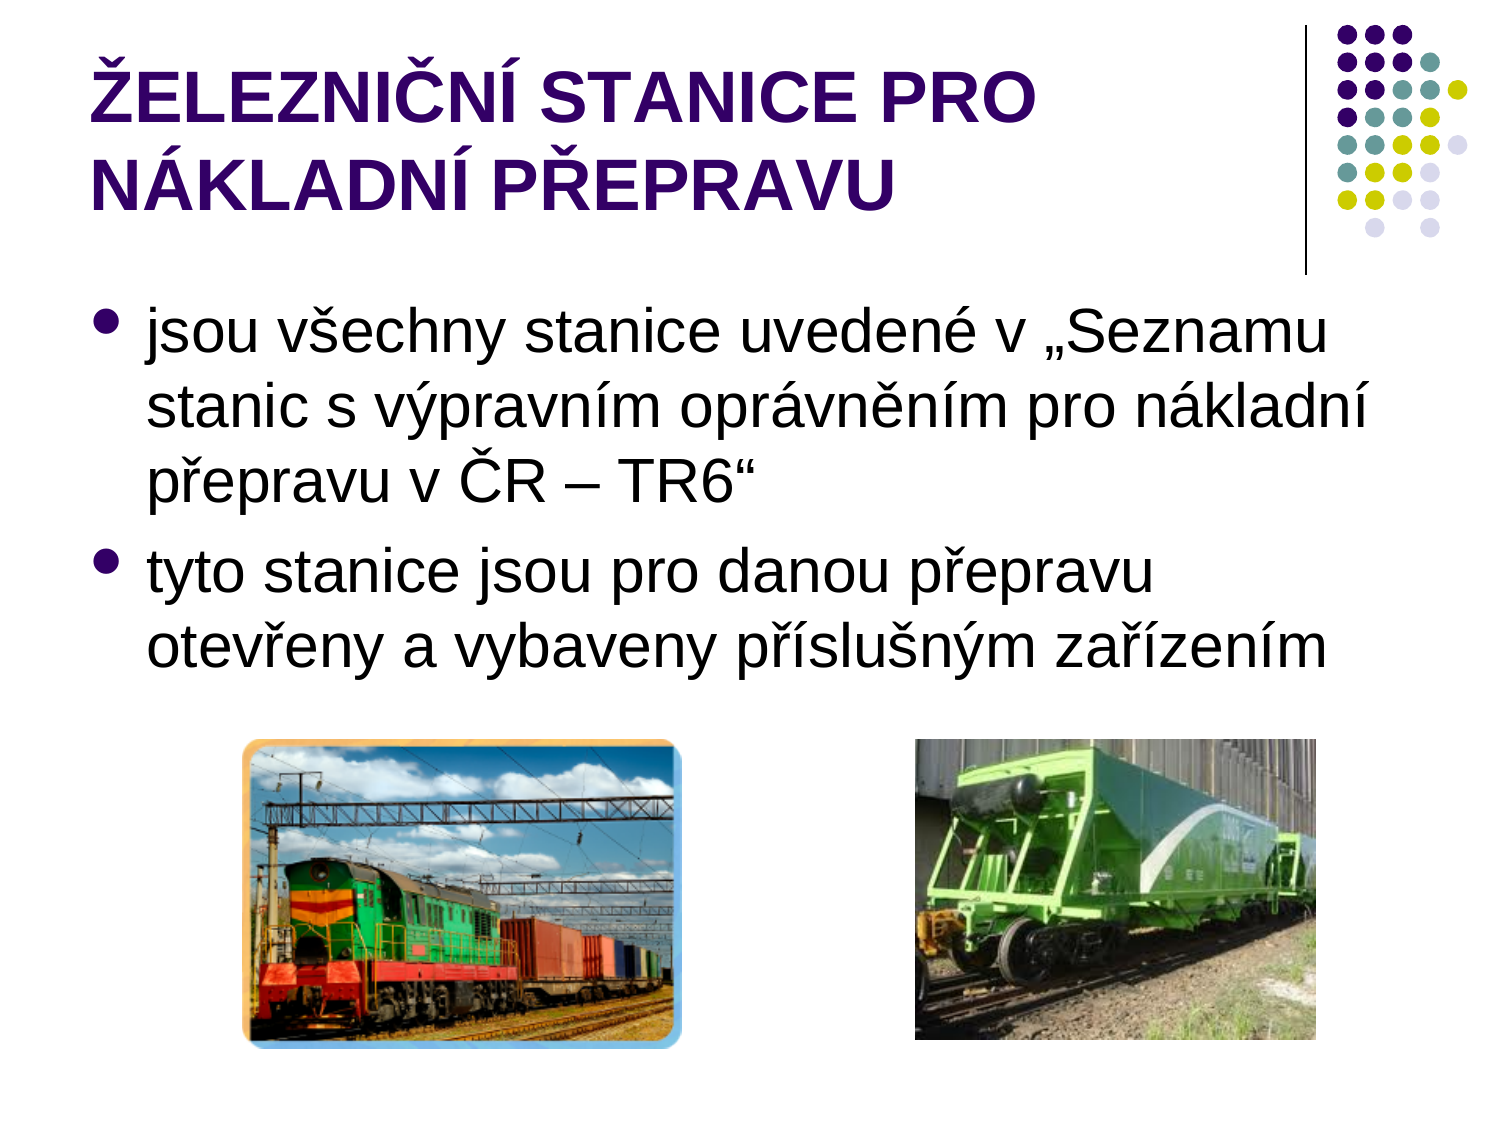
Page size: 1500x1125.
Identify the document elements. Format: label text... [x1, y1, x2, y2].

title ŽELEZNIČNÍ STANICE PRO NÁKLADNÍ PŘEPRAVU [74, 20, 1313, 233]
picture [242, 739, 682, 1049]
list jsou všechny stanice uvedené v „Seznamu stanic s výpravním oprávněním pro nákladní přepravu v ČR – TR6“ tyto stanice jsou pro danou přepravu otevřeny a vybaveny příslušným zařízením [75, 282, 1426, 1006]
picture [915, 739, 1316, 1040]
